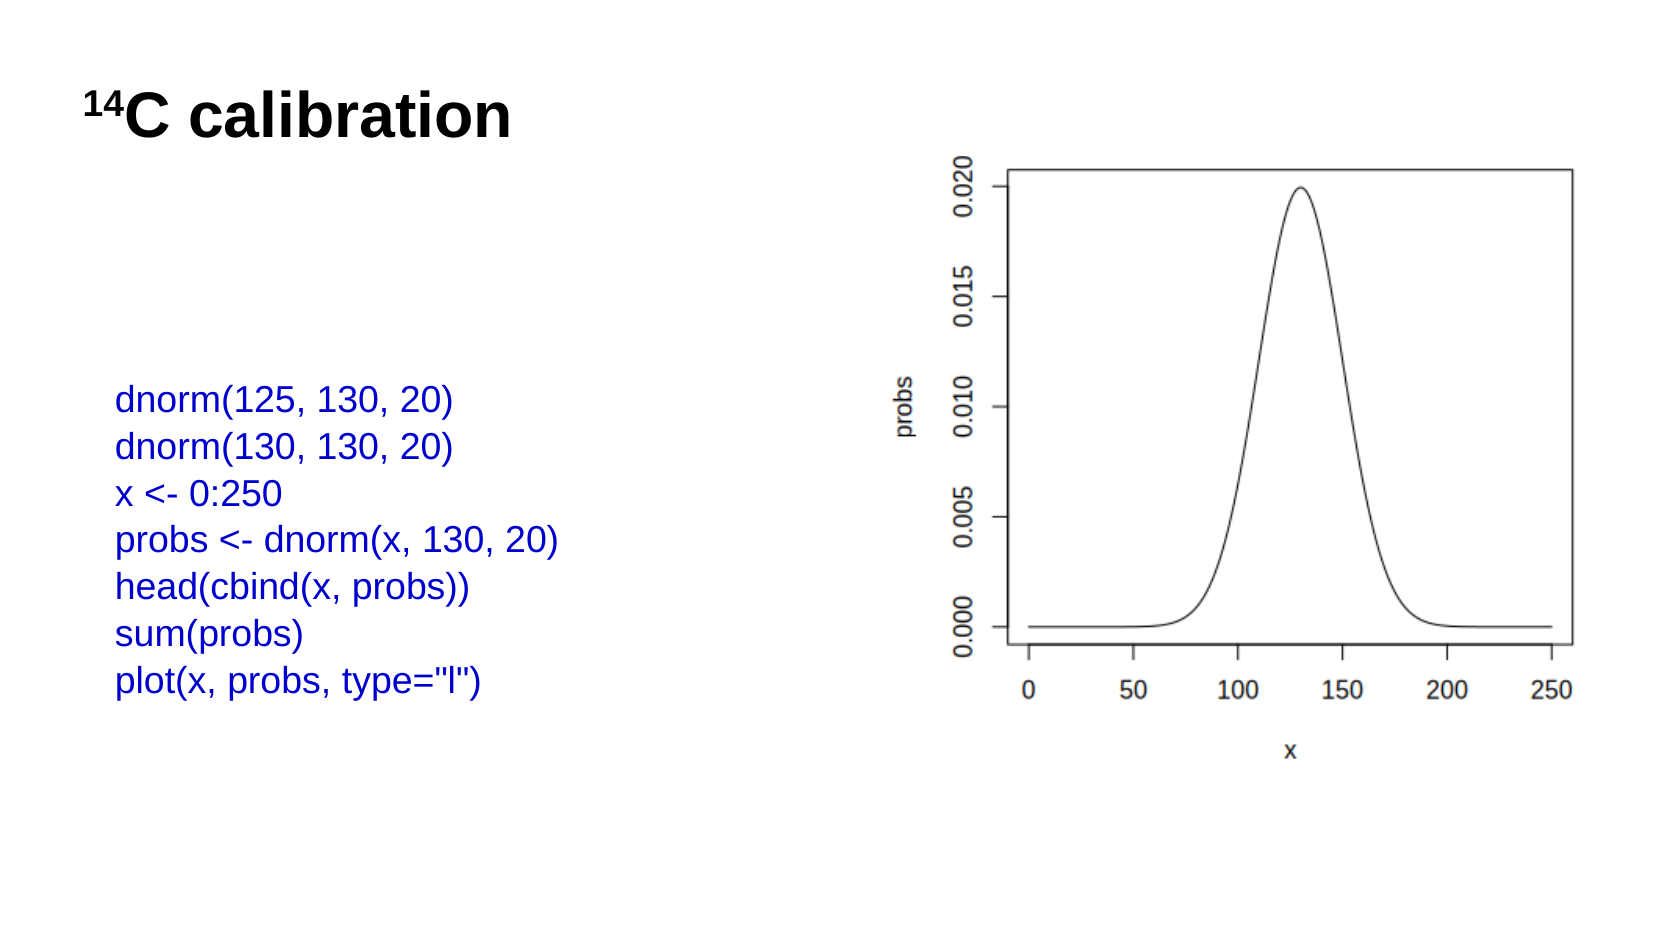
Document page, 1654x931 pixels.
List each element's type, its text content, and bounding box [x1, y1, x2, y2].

picture [885, 47, 1636, 798]
text_box 14C calibration [82, 55, 885, 252]
text_box dnorm(125, 130, 20) dnorm(130, 130, 20) x <- 0:250 probs <- dnorm(x, 130, 20) head(cbind(x, probs)) sum(probs) plot(x, probs, type="l") [114, 373, 1603, 826]
